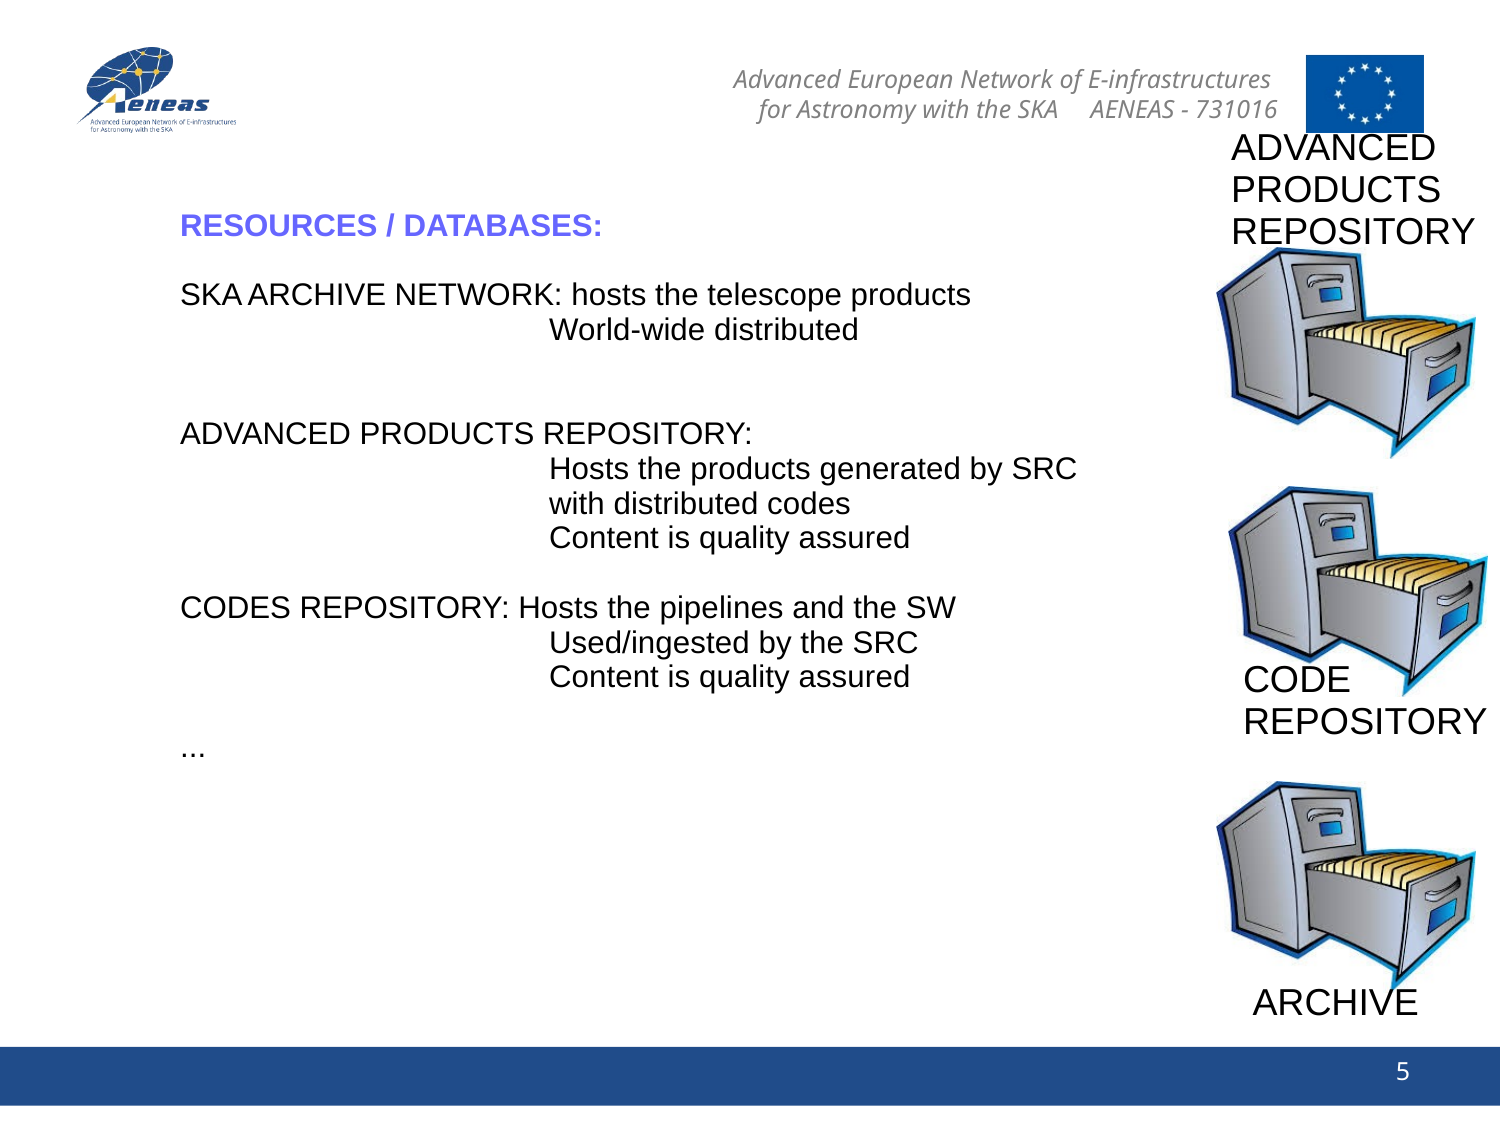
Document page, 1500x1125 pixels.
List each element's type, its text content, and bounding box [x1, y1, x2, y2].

text_box RESOURCES / DATABASES: SKA ARCHIVE NETWORK: hosts the telescope products World-wide distributed ADVANCED PRODUCTS REPOSITORY: Hosts the products generated by SRC with distributed codes Content is quality assured CODES REPOSITORY: Hosts the pipelines and the SW Used/ingested by the SRC Content is quality assured ... [165, 200, 1093, 806]
picture [1216, 260, 1476, 459]
text_box CODE REPOSITORY [1228, 651, 1500, 751]
picture [1216, 781, 1476, 993]
picture [76, 47, 236, 133]
picture [1307, 56, 1424, 119]
text_box ADVANCED PRODUCTS REPOSITORY [1216, 119, 1491, 260]
text_box ARCHIVE [1237, 974, 1434, 1032]
picture [1228, 486, 1488, 651]
